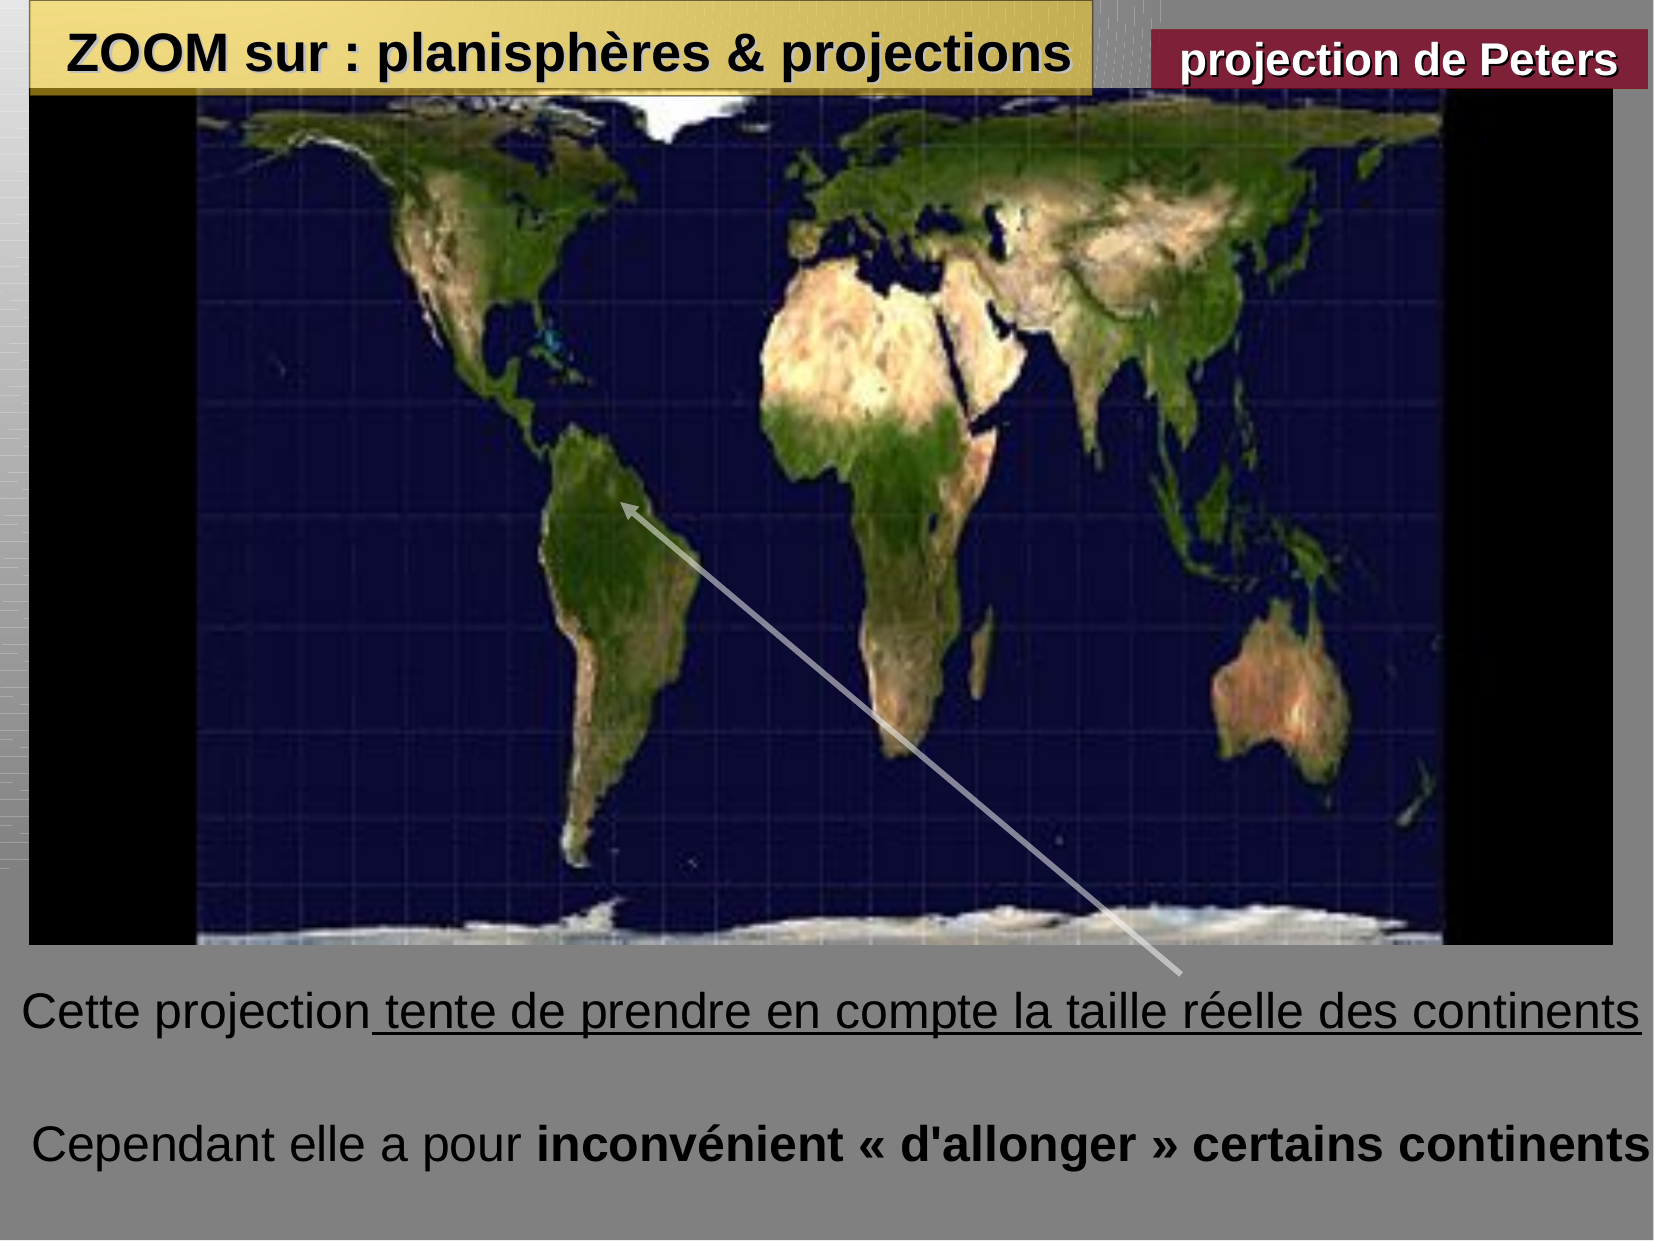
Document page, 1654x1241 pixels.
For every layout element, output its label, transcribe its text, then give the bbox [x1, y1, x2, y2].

text_box Cette projection tente de prendre en compte la taille réelle des continents [0, 944, 1654, 1064]
text_box Cependant elle a pour inconvénient « d'allonger » certains continents [0, 1064, 1654, 1211]
text_box projection de Peters [1151, 29, 1648, 89]
picture [29, 88, 1613, 944]
text_box ZOOM sur : planisphères & projections [29, 0, 1093, 96]
